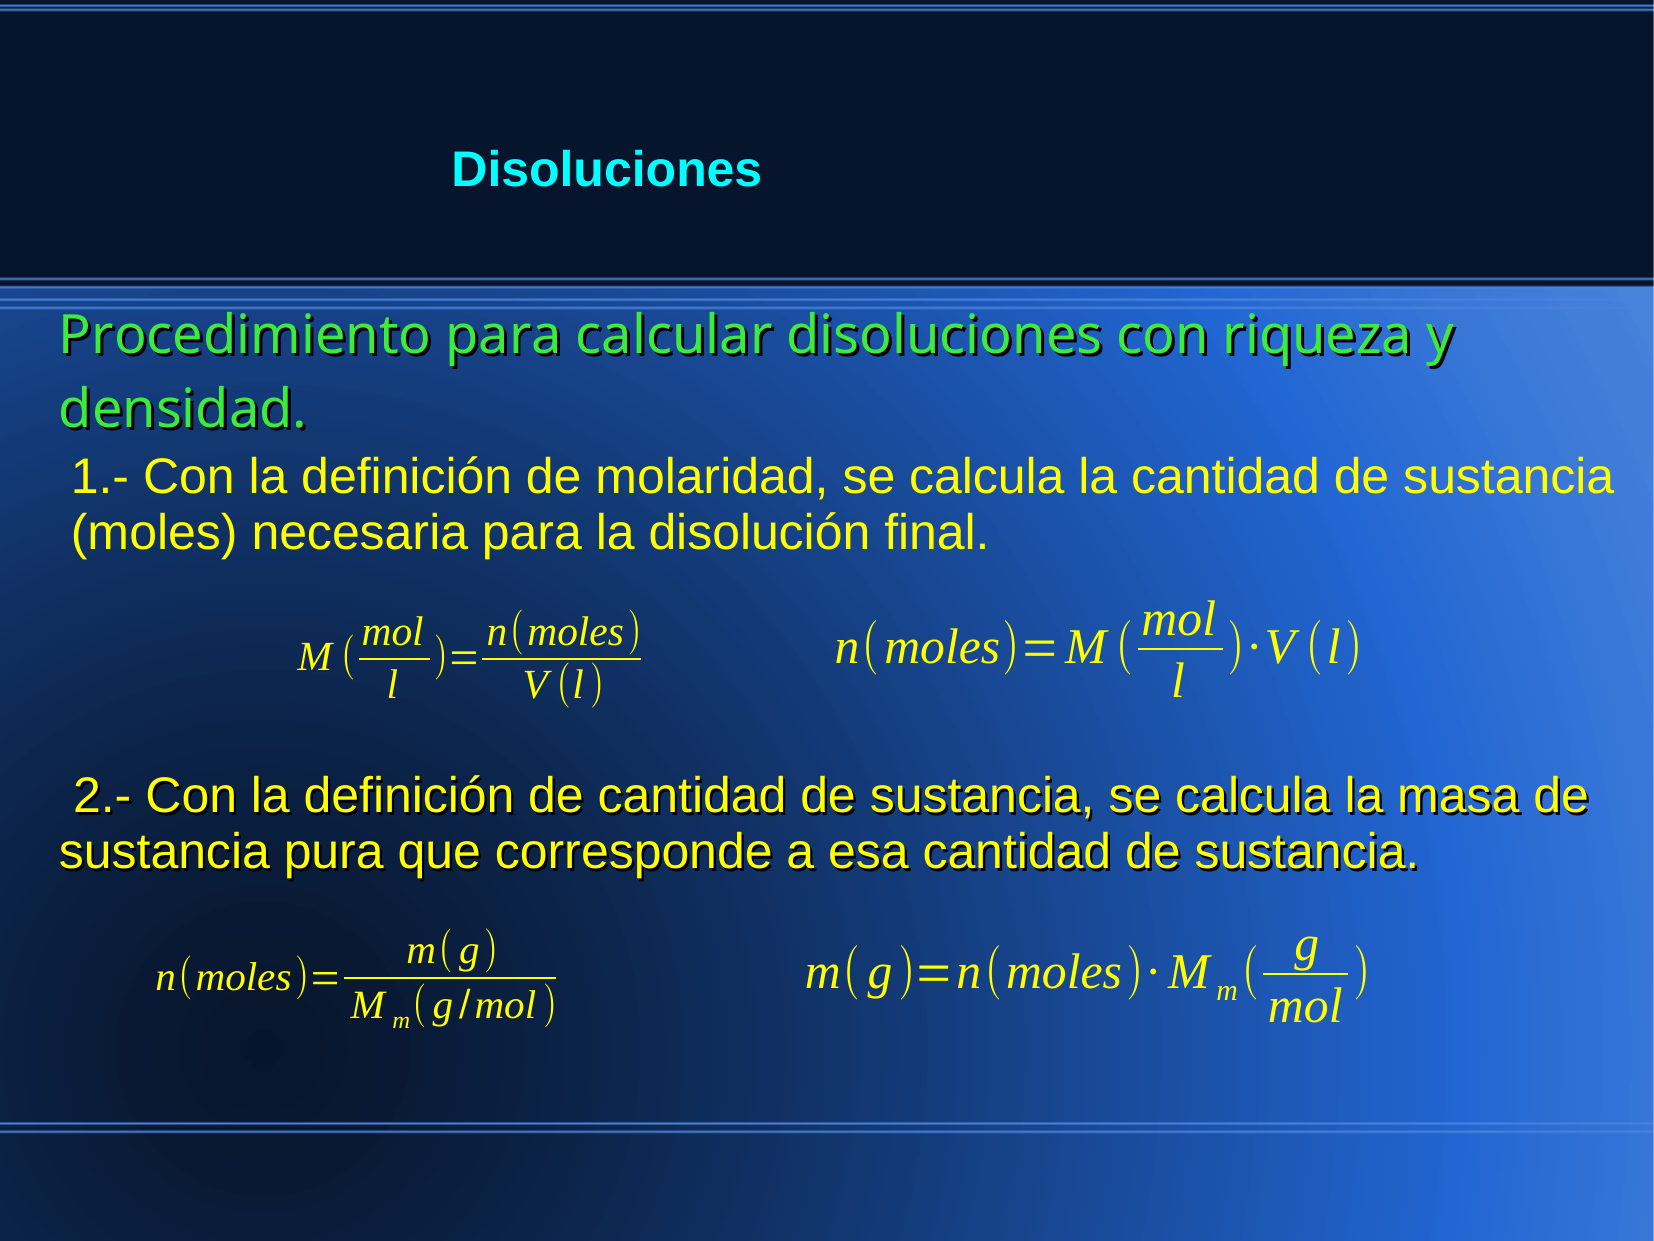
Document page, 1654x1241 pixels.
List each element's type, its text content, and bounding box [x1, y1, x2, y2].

text_box 2.- Con la definición de cantidad de sustancia, se calcula la masa de sustancia pura que corresponde a esa cantidad de sustancia. [59, 767, 1625, 890]
chart [797, 914, 1377, 1034]
picture [0, 0, 1654, 1241]
chart [288, 608, 650, 709]
chart [147, 927, 565, 1034]
title Disoluciones [32, 118, 1182, 220]
list 1.- Con la definición de molaridad, se calcula la cantidad de sustancia (moles) necesaria para la disolución final. [0, 448, 1625, 562]
text_box Procedimiento para calcular disoluciones con riqueza y densidad. [59, 295, 1654, 423]
chart [826, 589, 1369, 709]
